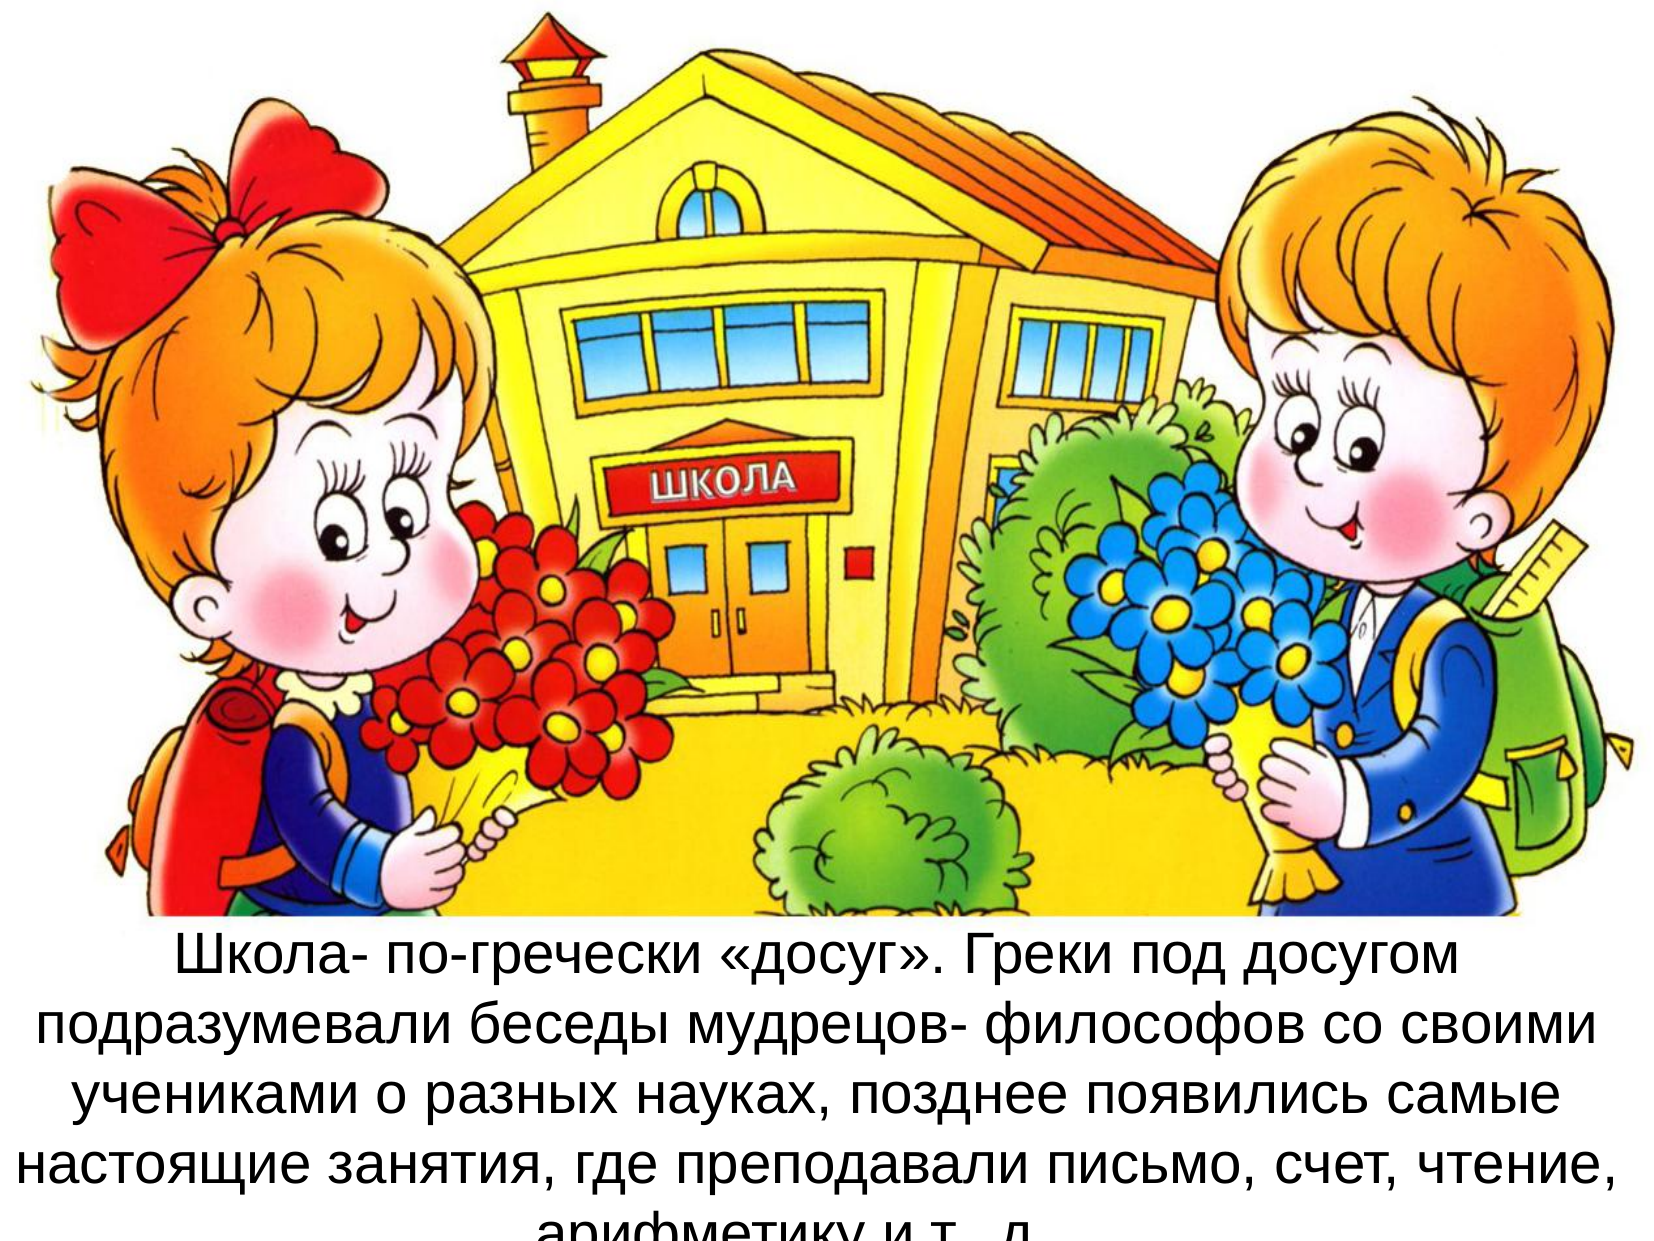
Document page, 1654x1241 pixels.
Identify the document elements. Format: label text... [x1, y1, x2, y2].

picture [0, 0, 1654, 945]
text_box Школа- по-гречески «досуг». Греки под досугом подразумевали беседы мудрецов- философов со своими учениками о разных науках, позднее появились самые настоящие занятия, где преподавали письмо, счет, чтение, арифметику и т. д. [0, 915, 1635, 1240]
